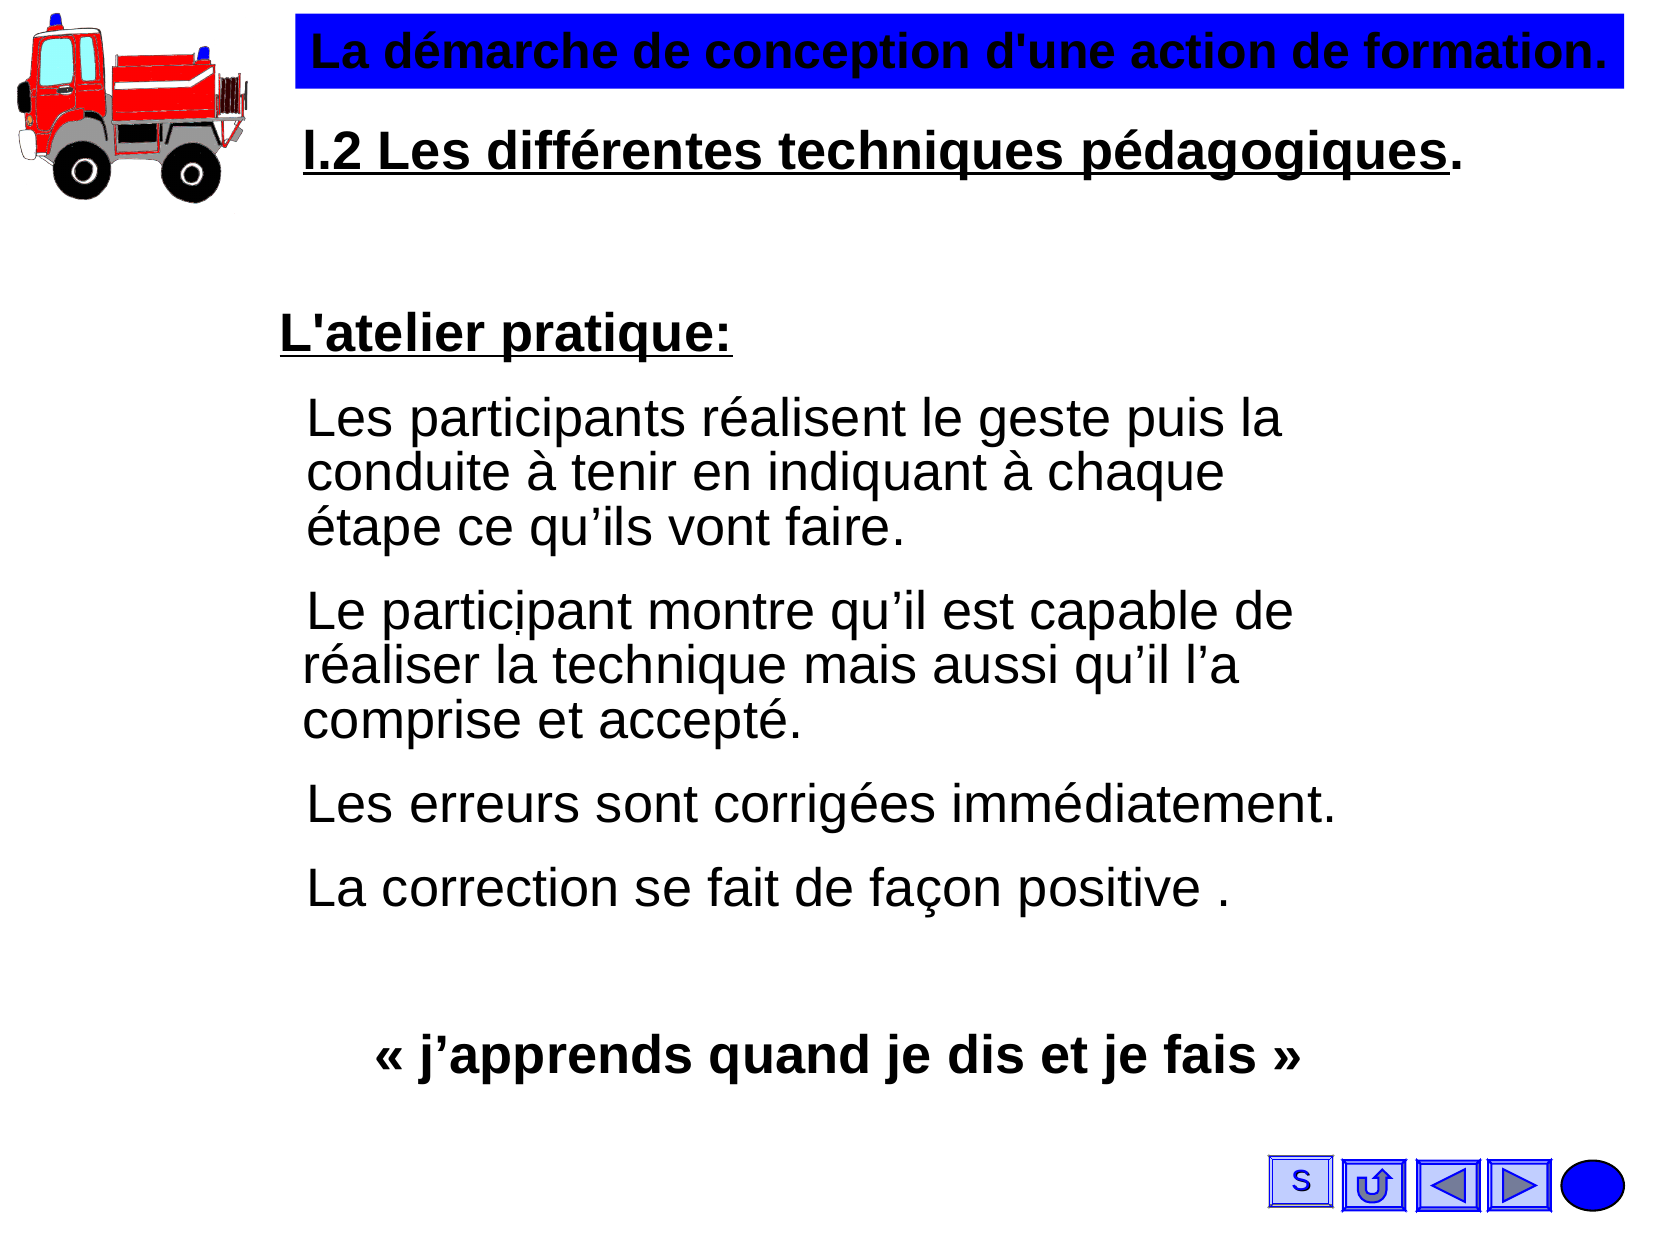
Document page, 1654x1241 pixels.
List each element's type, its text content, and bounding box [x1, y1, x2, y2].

text_box [1561, 1160, 1625, 1211]
text_box l.2 Les différentes techniques pédagogiques. [287, 112, 1481, 189]
text_box La démarche de conception d'une action de formation. [295, 13, 1625, 89]
picture [8, 8, 257, 216]
text_box . [497, 594, 1172, 665]
list L'atelier pratique: Les participants réalisent le geste puis la conduite à tenir en indiquant à chaque étape ce qu’ils vont faire. Le participant montre qu’il est capable de réaliser la technique mais aussi qu’il l’a comprise et accepté. Les erreurs sont corrigées immédiatement. La correction se fait de façon positive . « j’apprends quand je dis et je fais » [201, 295, 1477, 1093]
